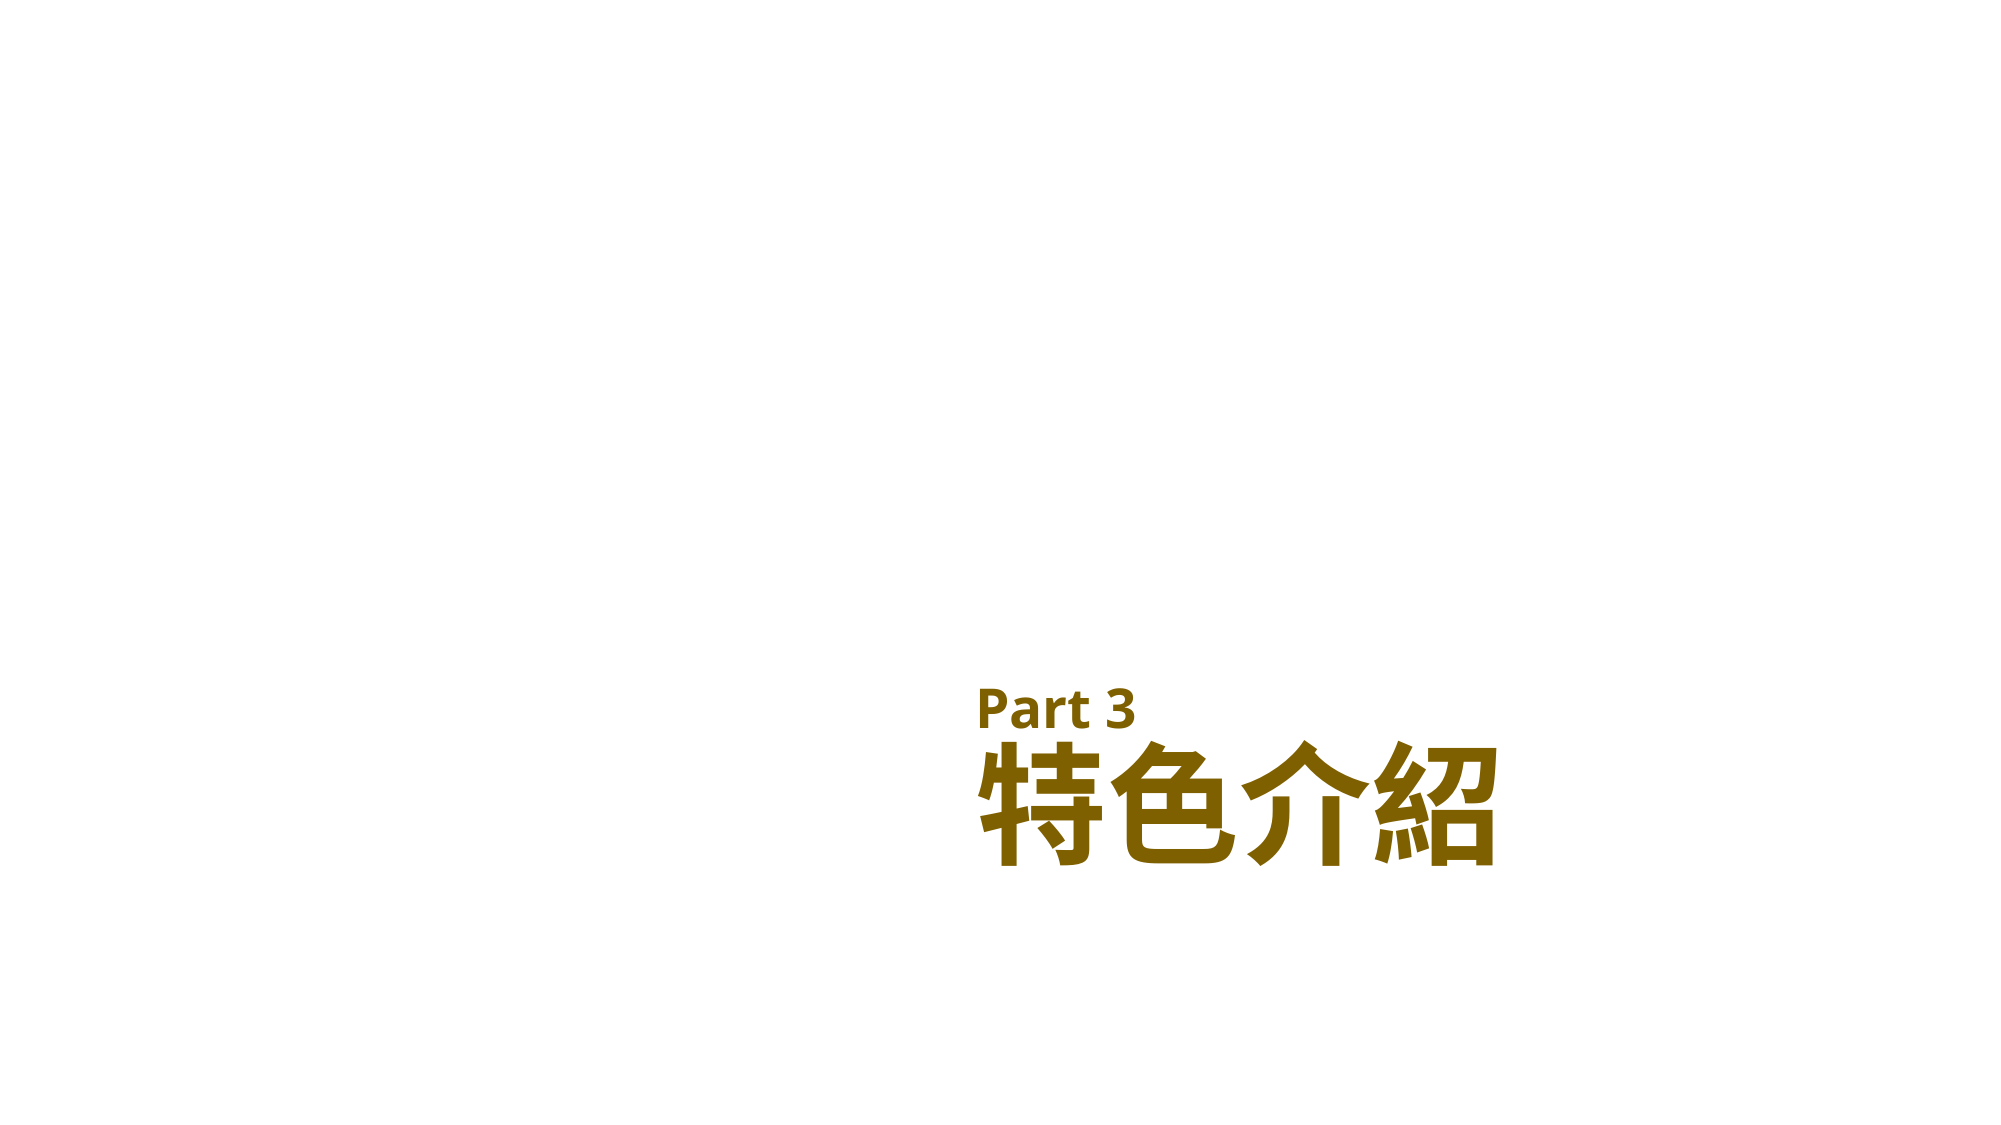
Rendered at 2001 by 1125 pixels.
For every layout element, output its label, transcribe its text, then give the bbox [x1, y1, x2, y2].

title Part 3 特色介紹 [960, 673, 2000, 891]
